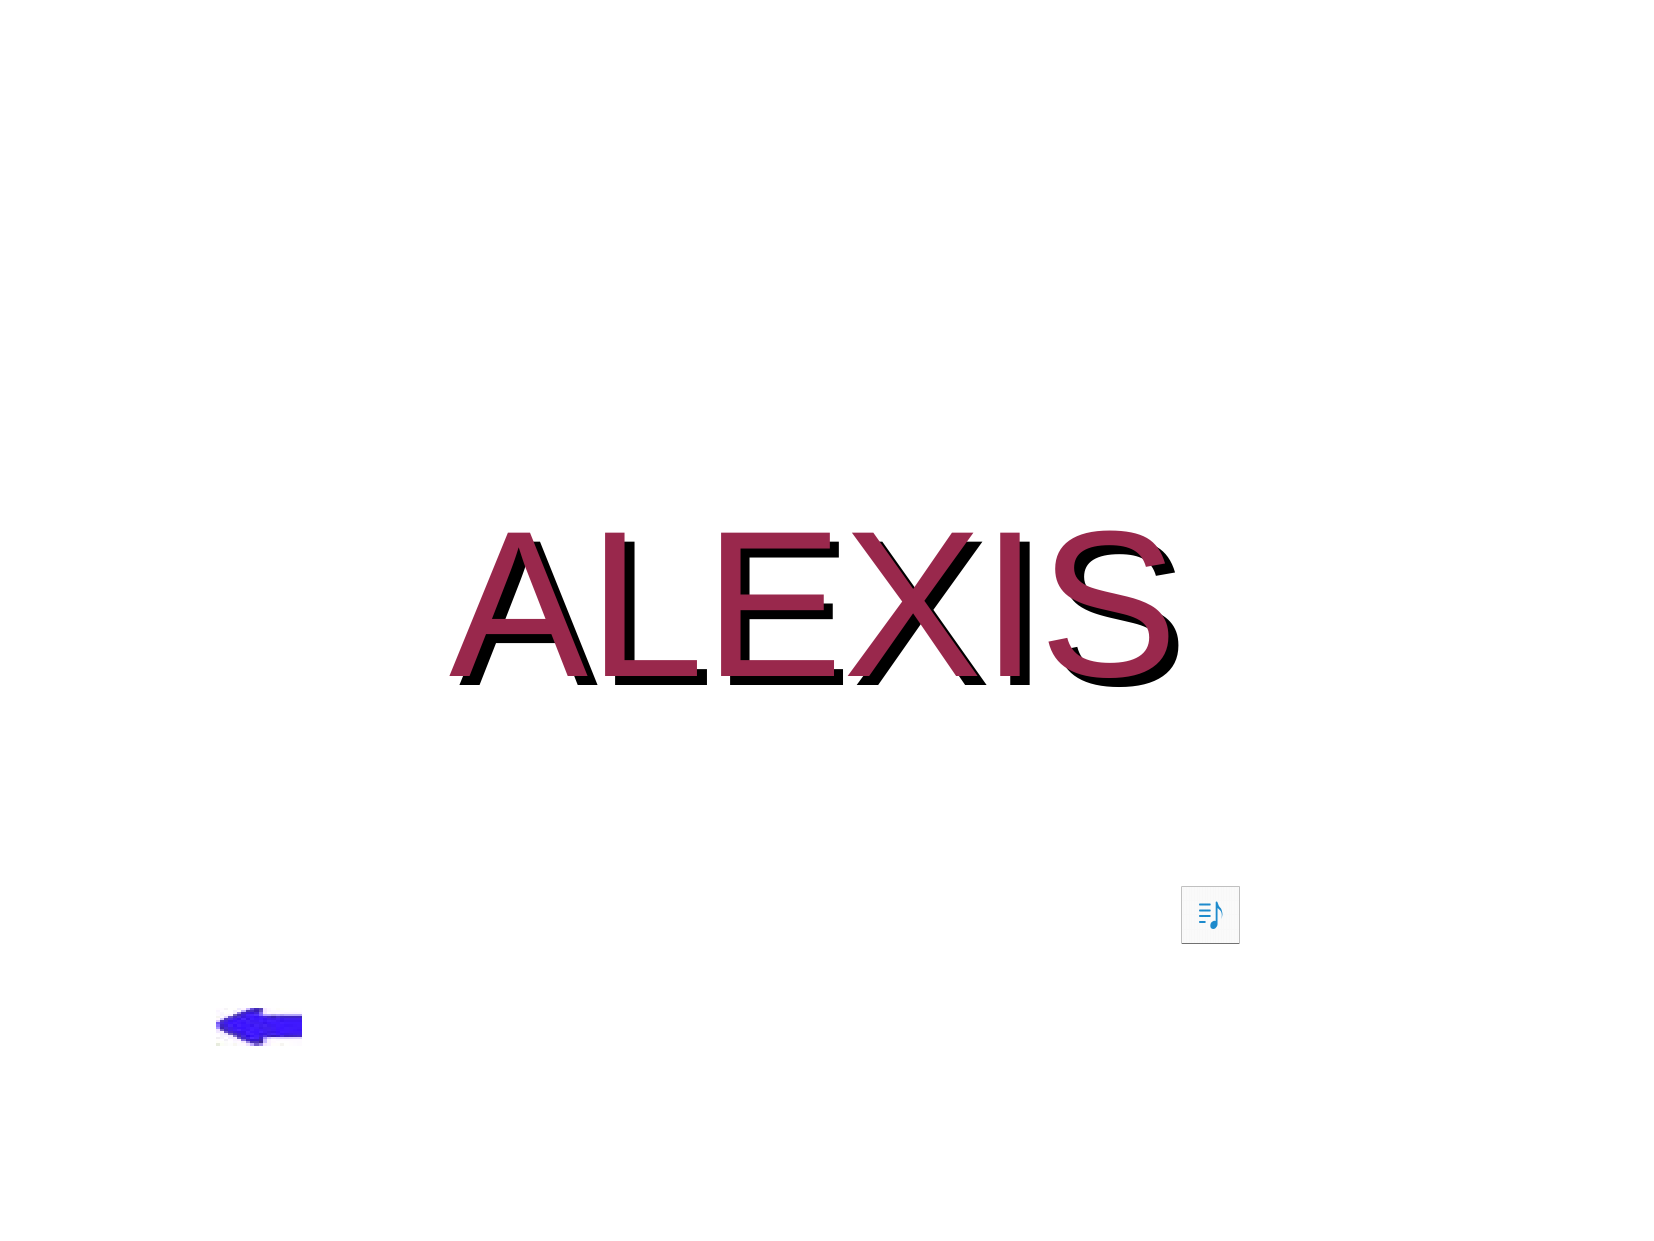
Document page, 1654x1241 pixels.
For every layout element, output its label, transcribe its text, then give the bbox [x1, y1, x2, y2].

picture [216, 1008, 302, 1046]
text_box [1181, 885, 1241, 945]
text_box ALEXIS [358, 480, 1271, 728]
